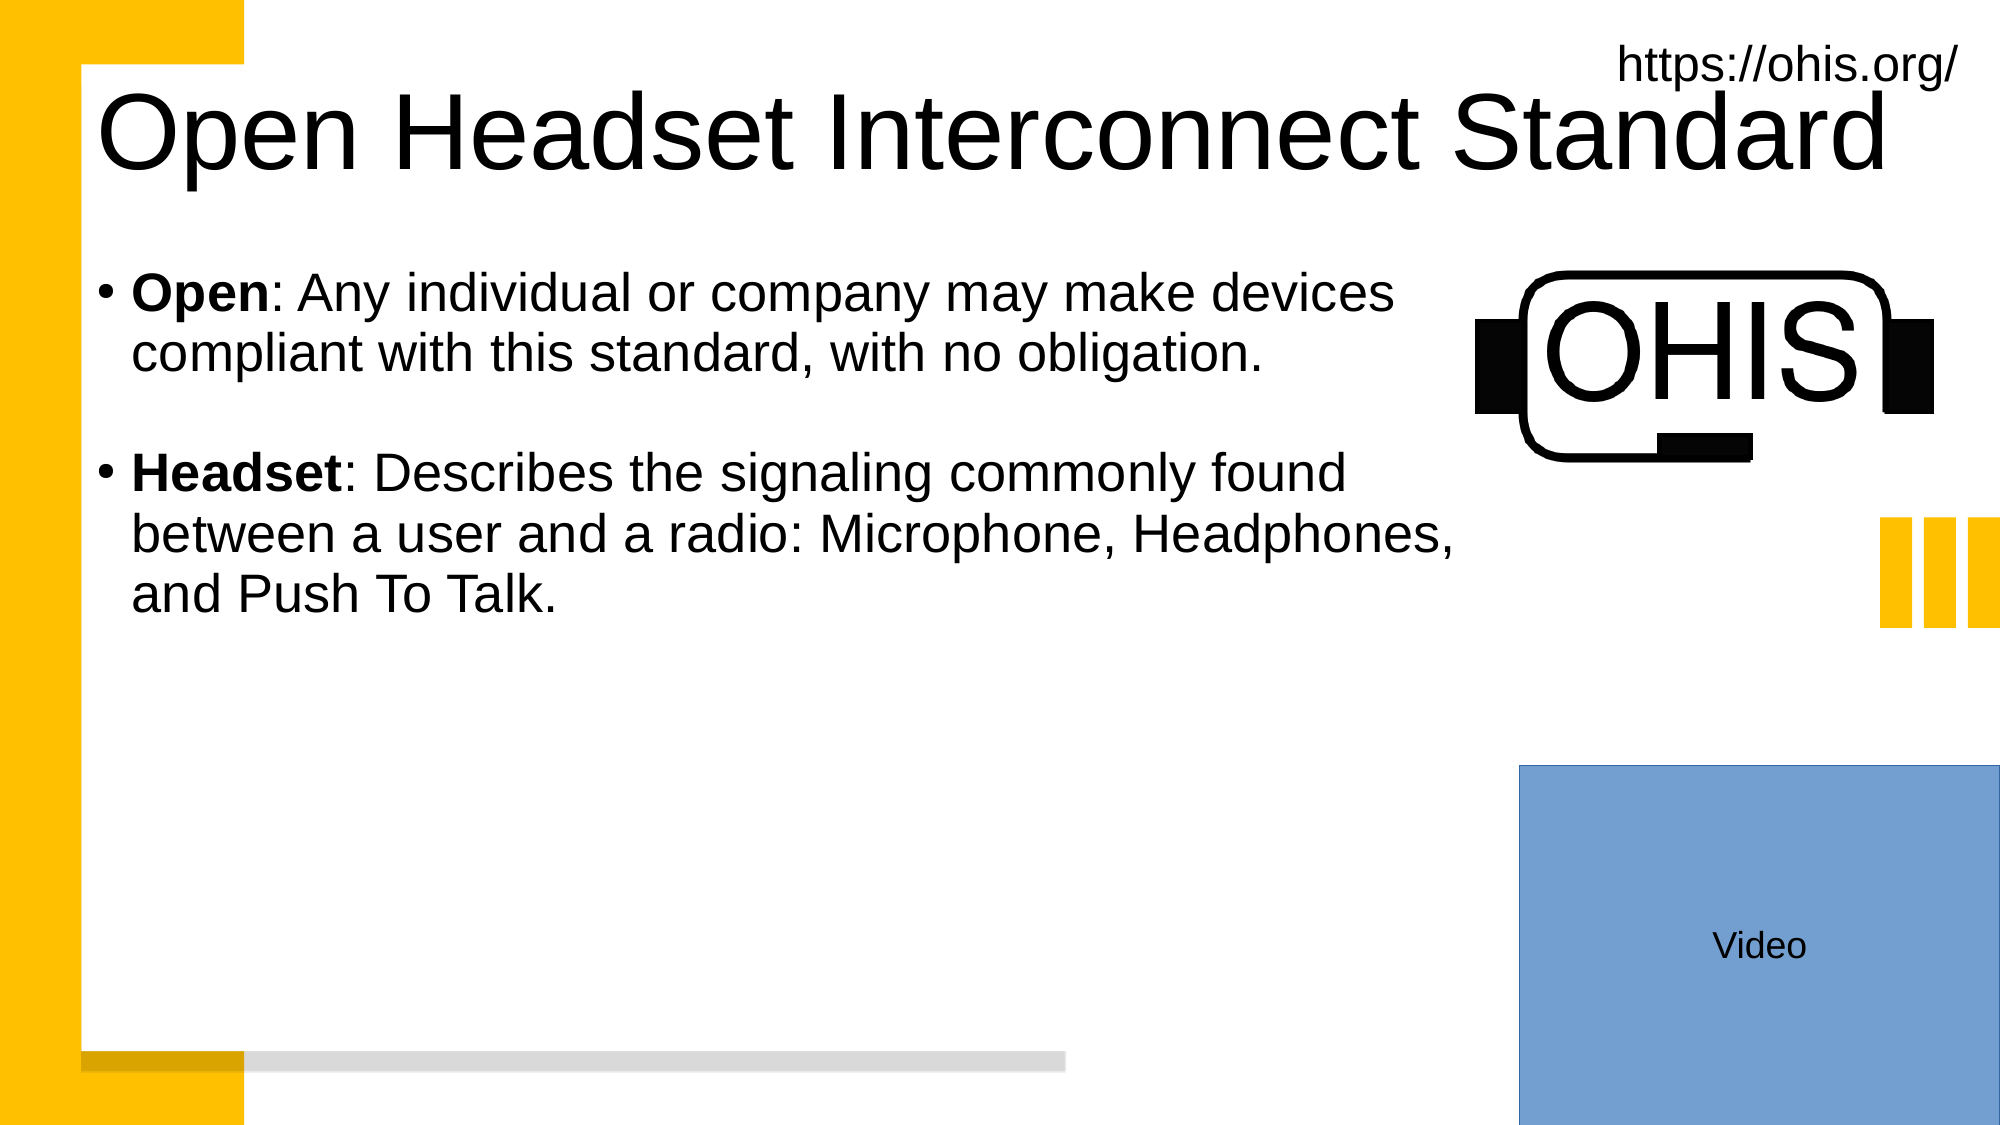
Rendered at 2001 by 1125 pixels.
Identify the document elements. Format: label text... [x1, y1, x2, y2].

text_box Open Headset Interconnect Standard [81, 64, 1921, 201]
text_box [0, 0, 2000, 1125]
text_box Open: Any individual or company may make devices compliant with this standard, with no obligation. Headset: Describes the signaling commonly found between a user and a radio: Microphone, Headphones, and Push To Talk. [81, 254, 1516, 1036]
picture [1475, 268, 1934, 464]
text_box Video [1519, 765, 2000, 1125]
text_box https://ohis.org/ [1590, 29, 1974, 105]
